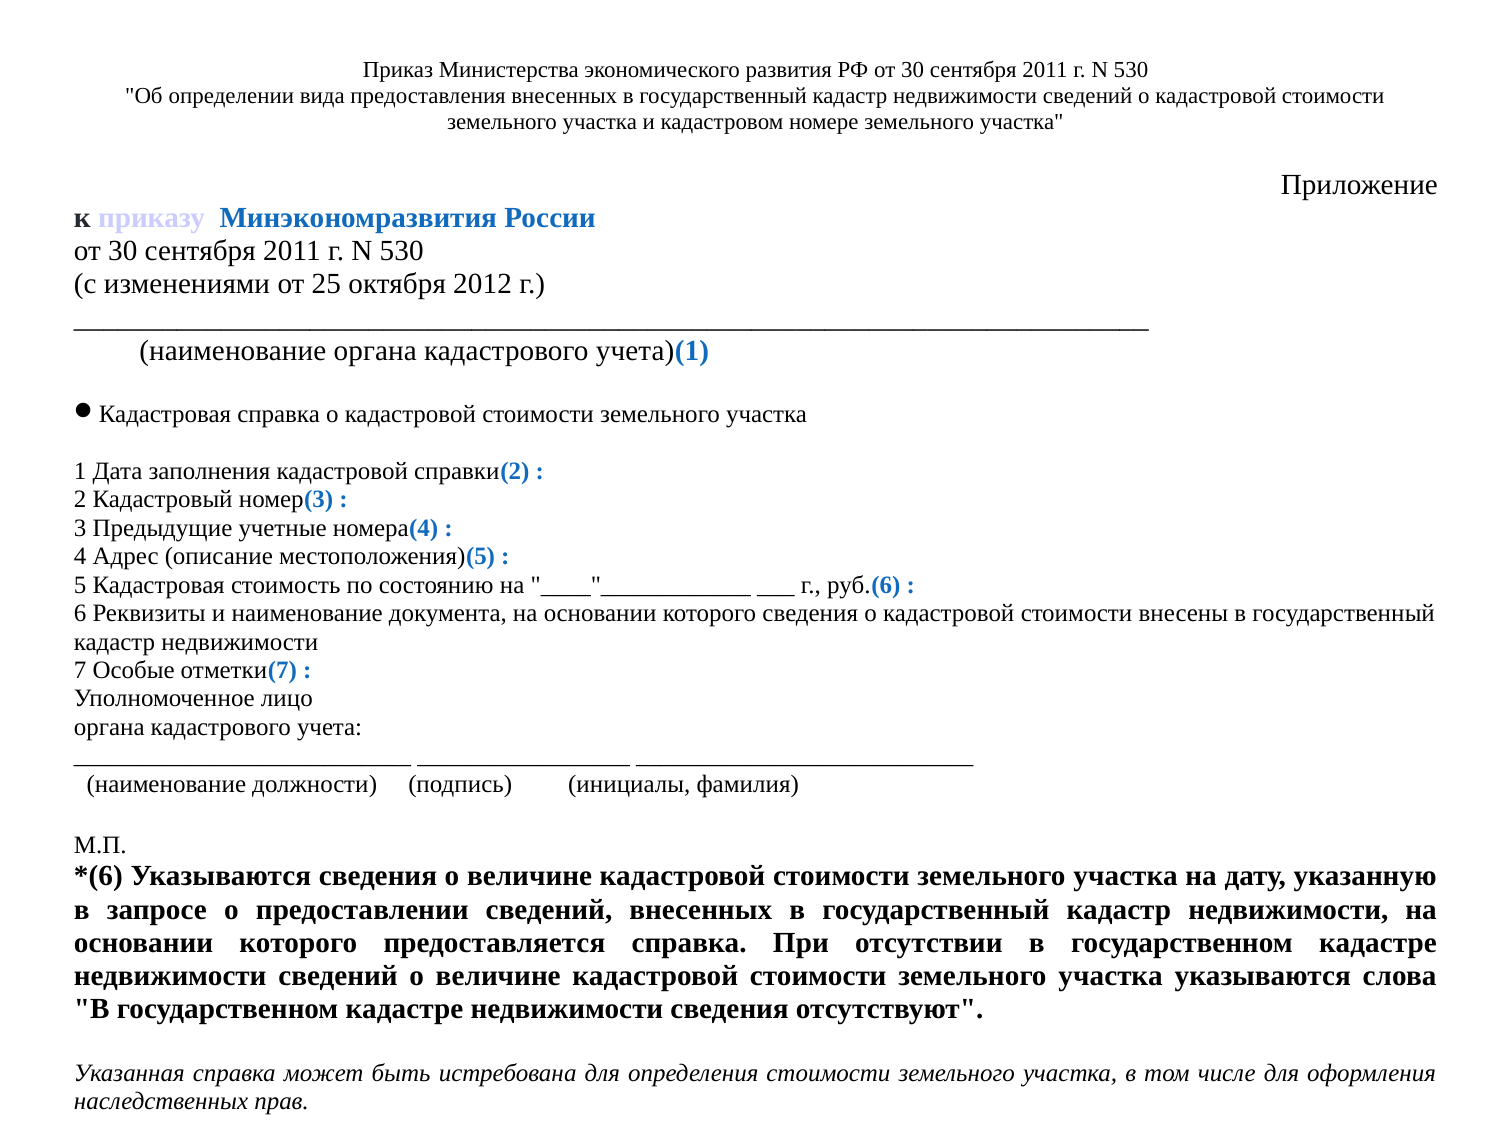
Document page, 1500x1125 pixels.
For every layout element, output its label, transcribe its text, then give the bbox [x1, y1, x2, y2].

text_box Приказ Министерства экономического развития РФ от 30 сентября 2011 г. N 530 "Об определении вида предоставления внесенных в государственный кадастр недвижимости сведений о кадастровой стоимости земельного участка и кадастровом номере земельного участка" Приложение к приказу Минэкономразвития России от 30 сентября 2011 г. N 530 (с изменениями от 25 октября 2012 г.) _________________________________________________________________________ (наименование органа кадастрового учета)(1) Кадастровая справка о кадастровой стоимости земельного участка 1 Дата заполнения кадастровой справки(2) : 2 Кадастровый номер(3) : 3 Предыдущие учетные номера(4) : 4 Адрес (описание местоположения)(5) : 5 Кадастровая стоимость по состоянию на "____"____________ ___ г., руб.(6) : 6 Реквизиты и наименование документа, на основании которого сведения о кадастровой стоимости внесены в государственный кадастр недвижимости 7 Особые отметки(7) : Уполномоченное лицо органа кадастрового учета: ___________________________ _________________ ___________________________ (наименование должности) (подпись) (инициалы, фамилия) М.П. *(6) Указываются сведения о величине кадастровой стоимости земельного участка на дату, указанную в запросе о предоставлении сведений, внесенных в государственный кадастр недвижимости, на основании которого предоставляется справка. При отсутствии в государственном кадастре недвижимости сведений о величине кадастровой стоимости земельного участка указываются слова "В государственном кадастре недвижимости сведения отсутствуют". Указанная справка может быть истребована для определения стоимости земельного участка, в том числе для оформления наследственных прав. [59, 47, 1453, 1075]
